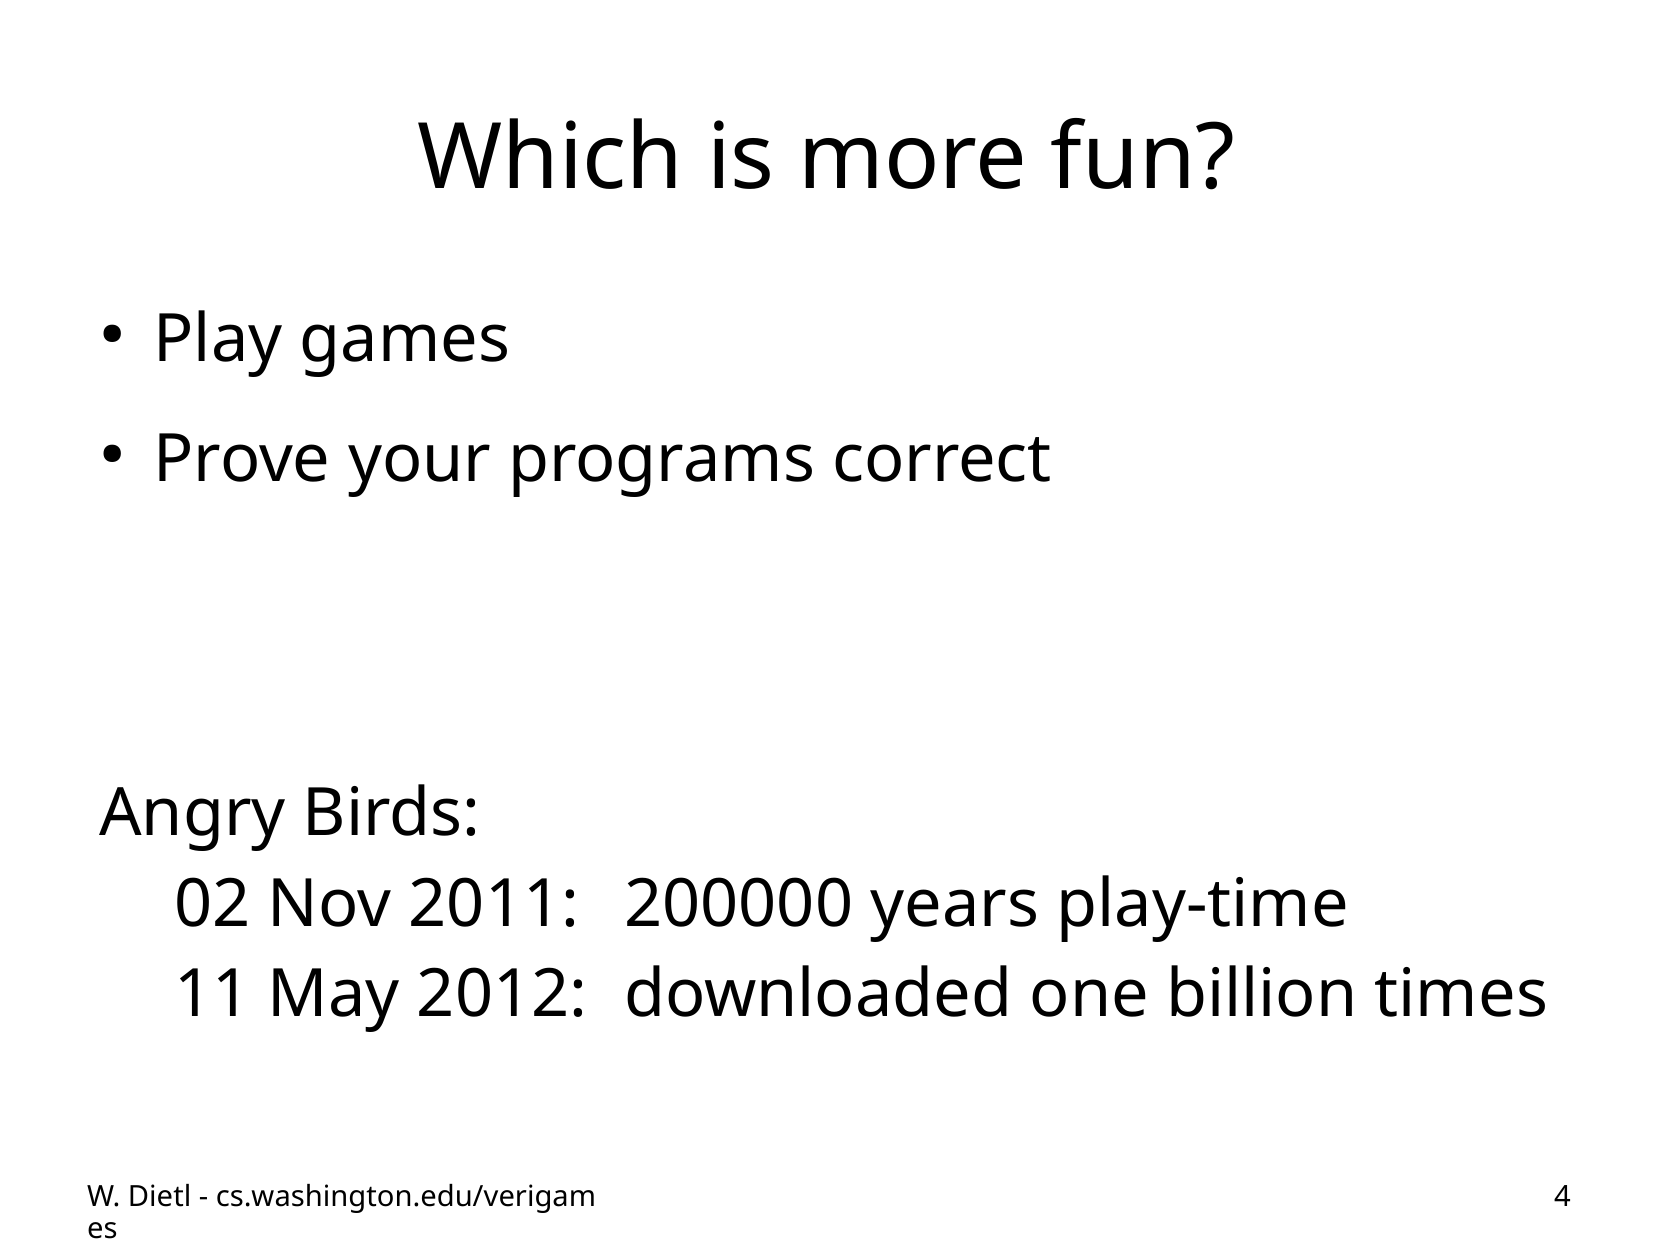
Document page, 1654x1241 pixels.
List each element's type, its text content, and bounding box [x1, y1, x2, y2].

text_box Angry Birds: 02 Nov 2011: 200000 years play-time 11 May 2012: downloaded one billion times [84, 756, 1527, 1005]
list Play games Prove your programs correct [82, 290, 1571, 1109]
title Which is more fun? [82, 49, 1571, 257]
